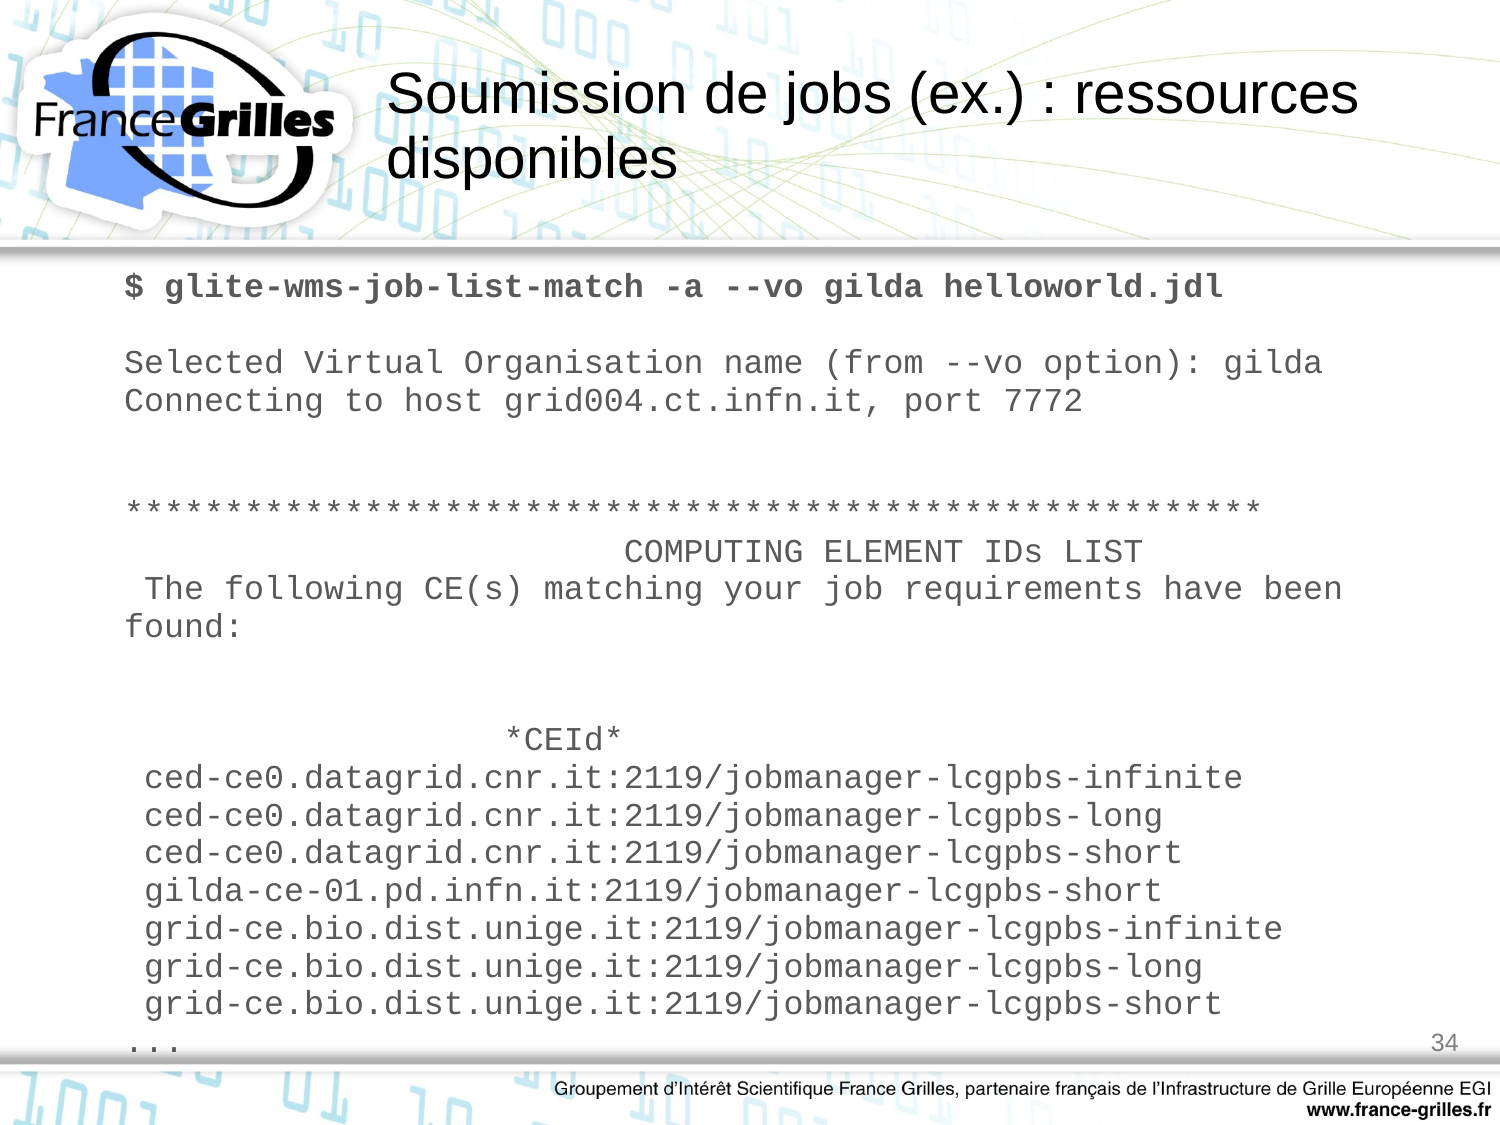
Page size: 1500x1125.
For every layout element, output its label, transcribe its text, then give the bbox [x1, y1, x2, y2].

list $ glite-wms-job-list-match -a --vo gilda helloworld.jdl Selected Virtual Organisation name (from --vo option): gilda Connecting to host grid004.ct.infn.it, port 7772 ********************************************************* COMPUTING ELEMENT IDs LIST The following CE(s) matching your job requirements have been found: *CEId* ced-ce0.datagrid.cnr.it:2119/jobmanager-lcgpbs-infinite ced-ce0.datagrid.cnr.it:2119/jobmanager-lcgpbs-long ced-ce0.datagrid.cnr.it:2119/jobmanager-lcgpbs-short gilda-ce-01.pd.infn.it:2119/jobmanager-lcgpbs-short grid-ce.bio.dist.unige.it:2119/jobmanager-lcgpbs-infinite grid-ce.bio.dist.unige.it:2119/jobmanager-lcgpbs-long grid-ce.bio.dist.unige.it:2119/jobmanager-lcgpbs-short ... [53, 262, 1459, 1071]
title Soumission de jobs (ex.) : ressources disponibles [372, 7, 1459, 244]
picture [0, 0, 1500, 1125]
